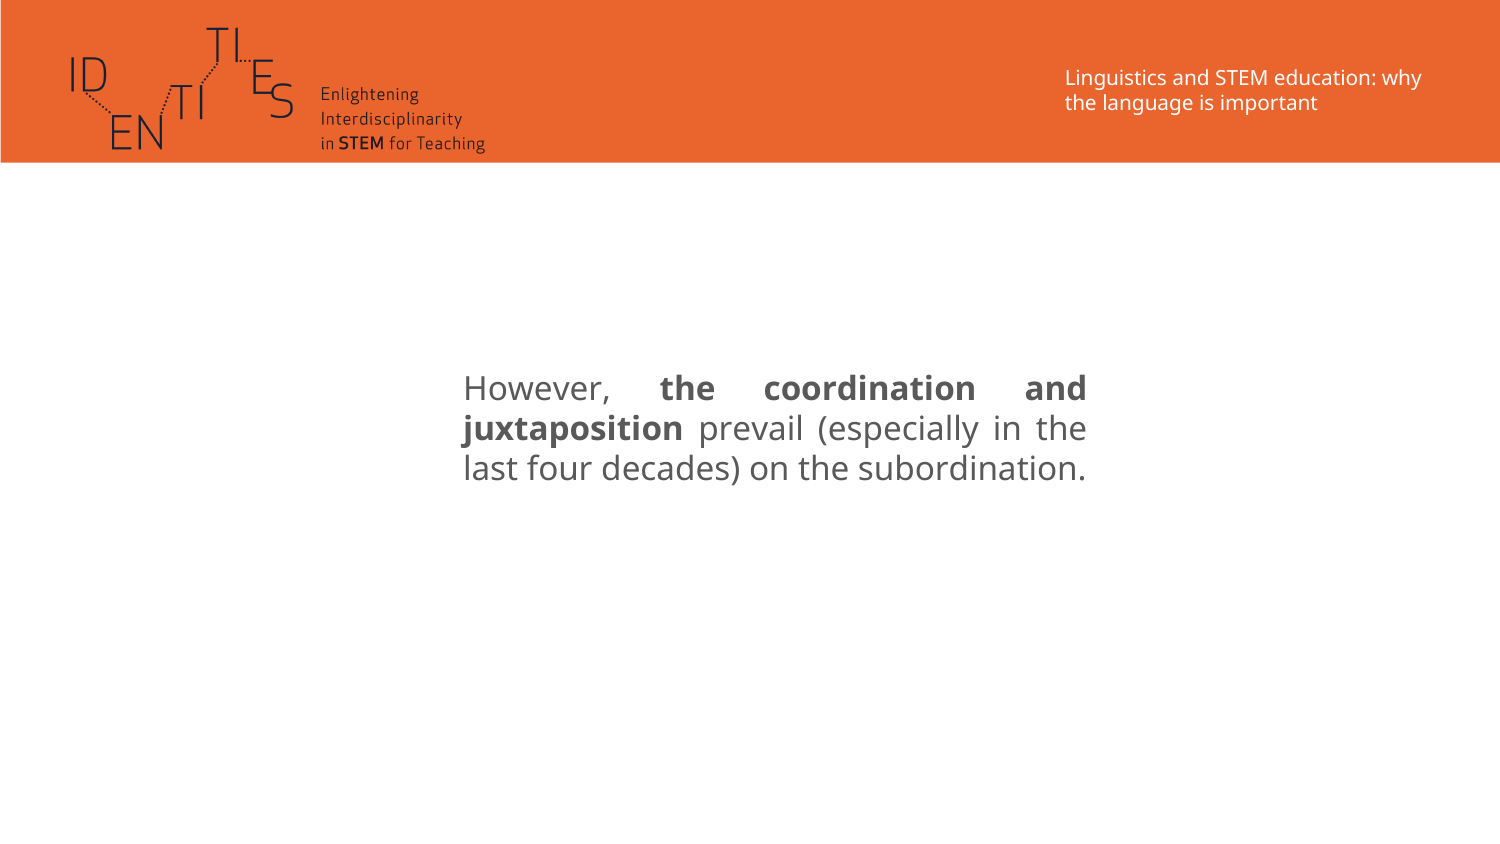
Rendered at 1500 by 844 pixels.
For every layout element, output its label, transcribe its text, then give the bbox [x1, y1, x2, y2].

list However, the coordination and juxtaposition prevail (especially in the last four decades) on the subordination. [448, 360, 1112, 575]
text_box [0, 0, 1500, 163]
text_box Linguistics and STEM education: why the language is important [1049, 57, 1472, 164]
picture [71, 24, 485, 157]
